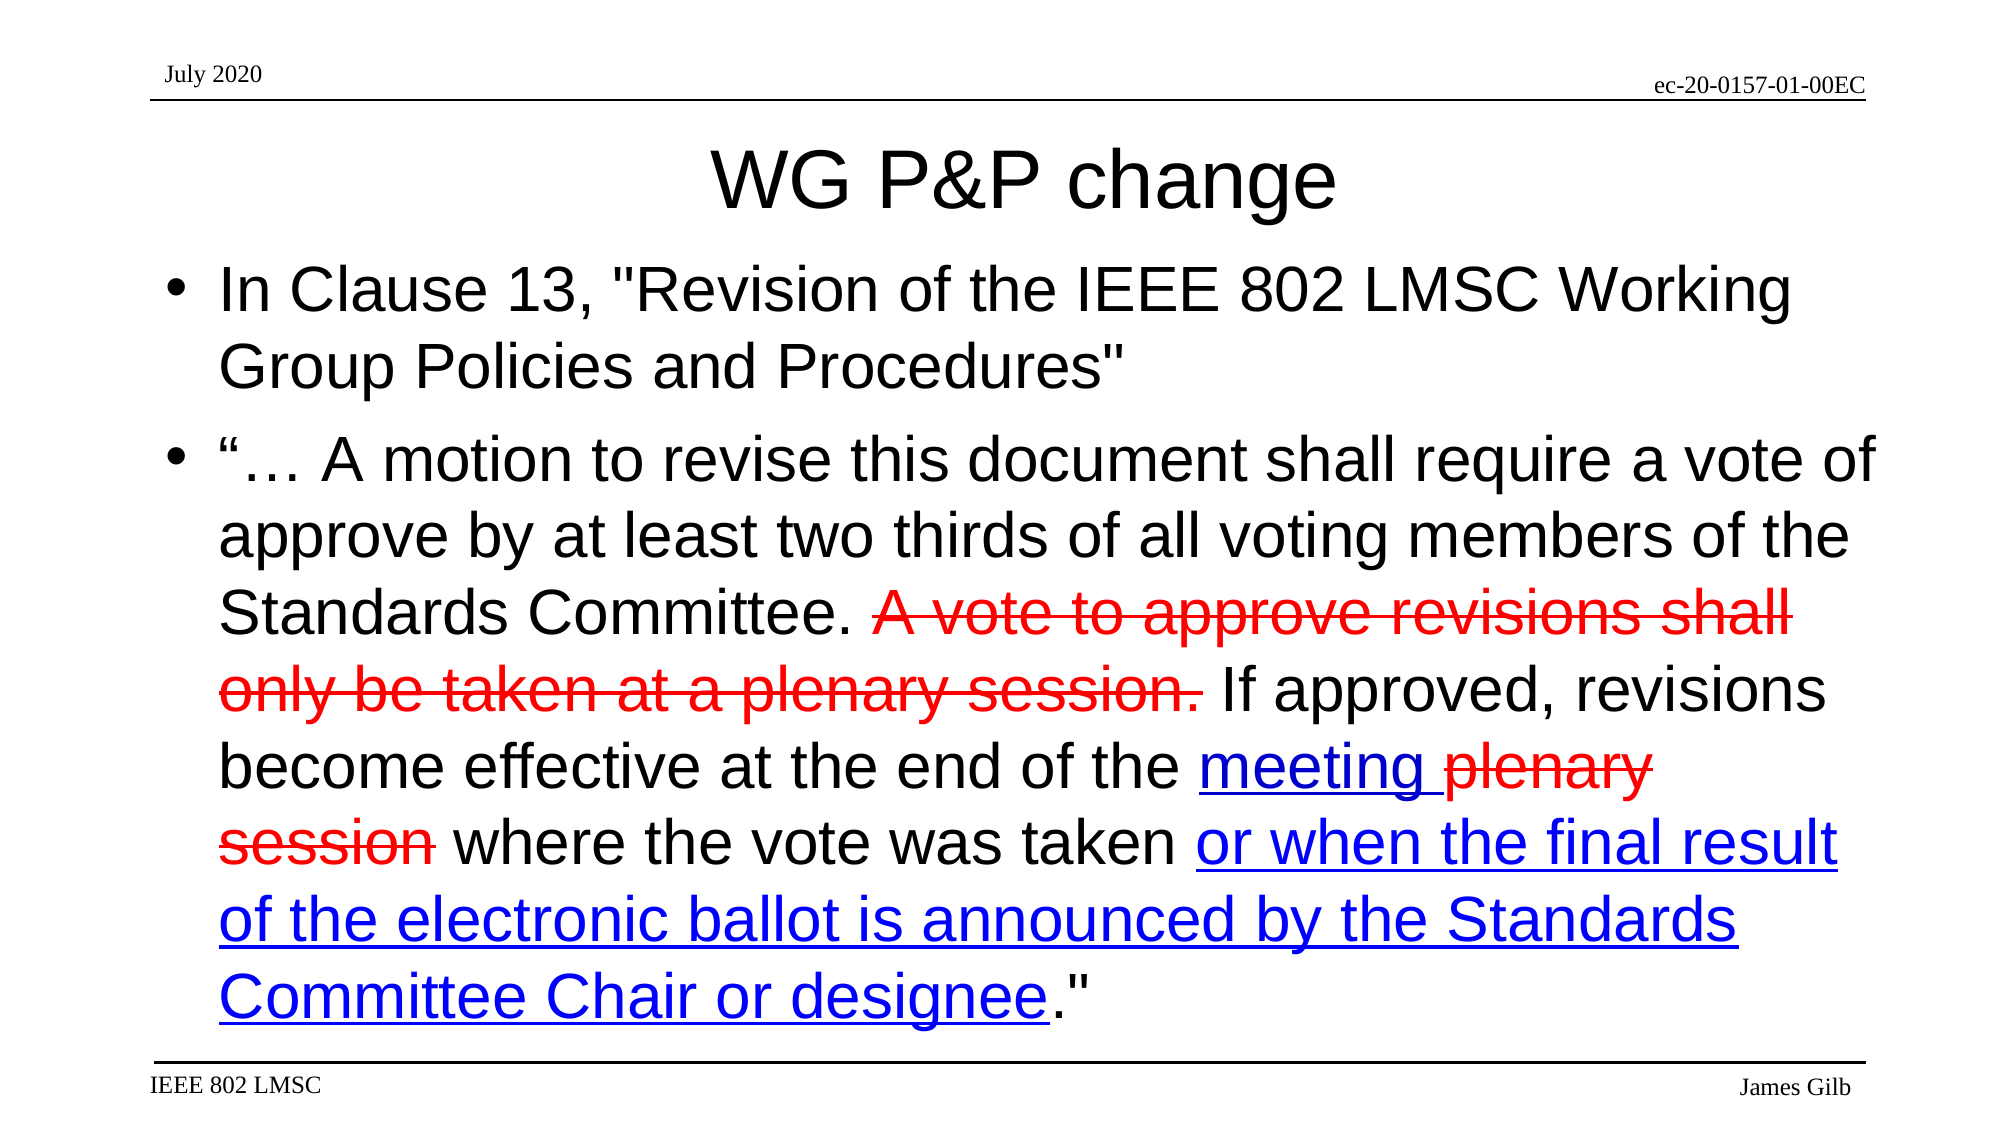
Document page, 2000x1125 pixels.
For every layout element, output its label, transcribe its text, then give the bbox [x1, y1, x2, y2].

title WG P&P change [149, 112, 1900, 238]
list In Clause 13, "Revision of the IEEE 802 LMSC Working Group Policies and Procedures" “… A motion to revise this document shall require a vote of approve by at least two thirds of all voting members of the Standards Committee. A vote to approve revisions shall only be taken at a plenary session. If approved, revisions become effective at the end of the meeting plenary session where the vote was taken or when the final result of the electronic ballot is announced by the Standards Committee Chair or designee." [149, 239, 1900, 1051]
